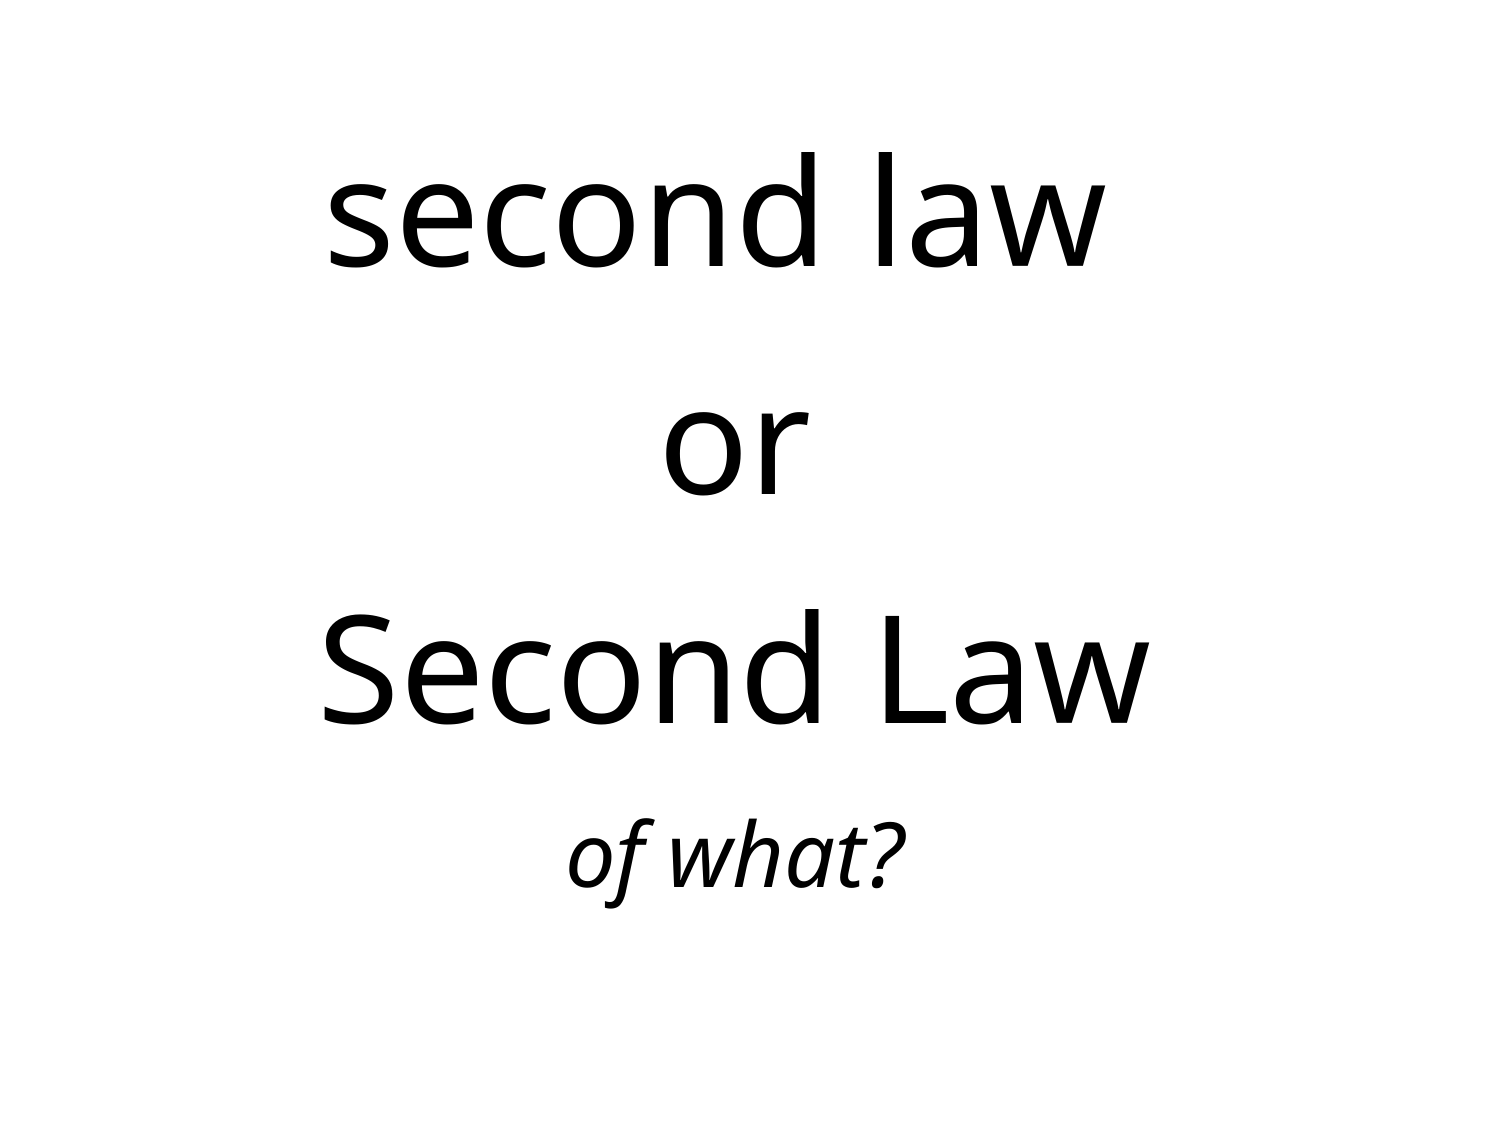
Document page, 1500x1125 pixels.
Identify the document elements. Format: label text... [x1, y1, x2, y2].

list second law or Second Law of what? [75, 106, 1395, 916]
